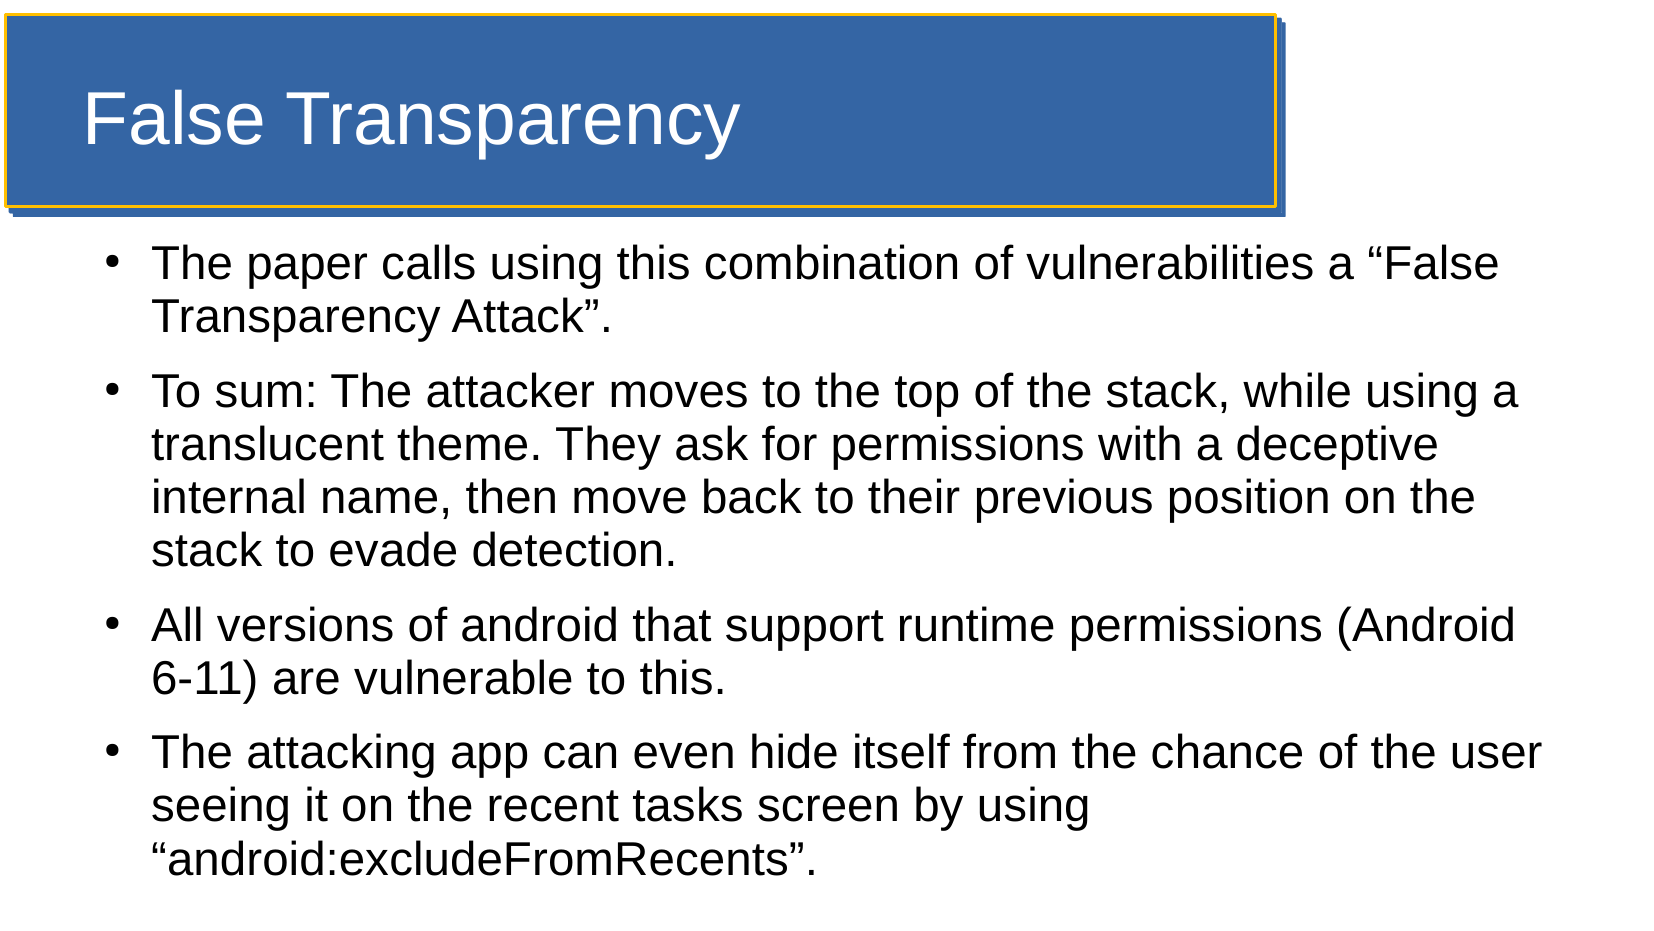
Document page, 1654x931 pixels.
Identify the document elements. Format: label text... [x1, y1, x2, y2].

list The paper calls using this combination of vulnerabilities a “False Transparency Attack”. To sum: The attacker moves to the top of the stack, while using a translucent theme. They ask for permissions with a deceptive internal name, then move back to their previous position on the stack to evade detection. All versions of android that support runtime permissions (Android 6-11) are vulnerable to this. The attacking app can even hide itself from the chance of the user seeing it on the recent tasks screen by using “android:excludeFromRecents”. [88, 236, 1565, 886]
title False Transparency [82, 44, 1235, 192]
